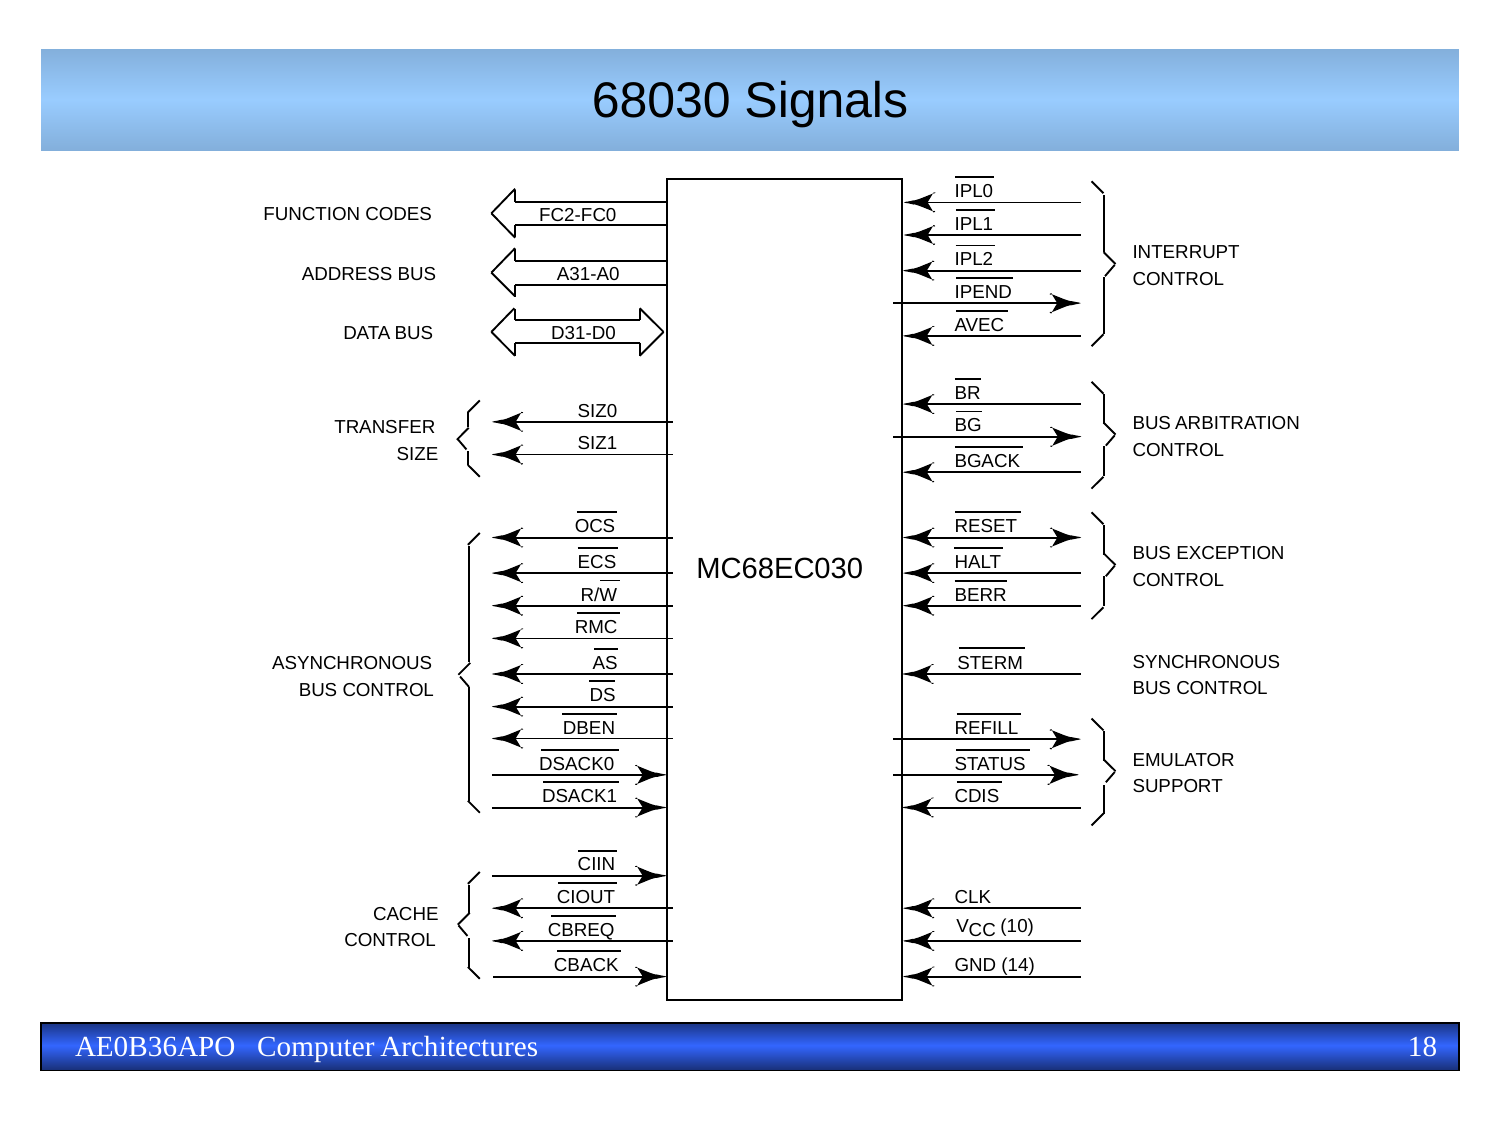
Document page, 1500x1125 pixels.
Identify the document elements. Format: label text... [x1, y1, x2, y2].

text_box [1047, 764, 1079, 785]
text_box [491, 628, 524, 649]
text_box [1049, 293, 1081, 314]
text_box [903, 394, 935, 414]
text_box [491, 898, 524, 919]
text_box [491, 411, 524, 432]
text_box [635, 797, 666, 818]
text_box [635, 966, 666, 987]
text_box [903, 225, 936, 246]
text_box [903, 563, 935, 584]
title 68030 Signals [41, 49, 1459, 151]
text_box [491, 563, 524, 584]
text_box [491, 527, 524, 548]
text_box [635, 764, 666, 785]
text_box [903, 260, 935, 281]
text_box [903, 664, 934, 684]
text_box [491, 595, 524, 616]
text_box [903, 595, 935, 616]
text_box [903, 898, 935, 919]
text_box [903, 462, 935, 483]
text_box [903, 325, 935, 346]
text_box [903, 797, 934, 818]
text_box [635, 865, 666, 886]
text_box [903, 930, 935, 951]
text_box [491, 444, 524, 465]
text_box [491, 696, 524, 717]
text_box [491, 664, 524, 684]
text_box [491, 930, 524, 951]
text_box [491, 728, 524, 749]
text_box [1049, 527, 1082, 548]
text_box [1050, 426, 1082, 447]
text_box [903, 966, 935, 987]
text_box [903, 527, 935, 548]
text_box [903, 192, 936, 213]
text_box [1049, 729, 1081, 750]
